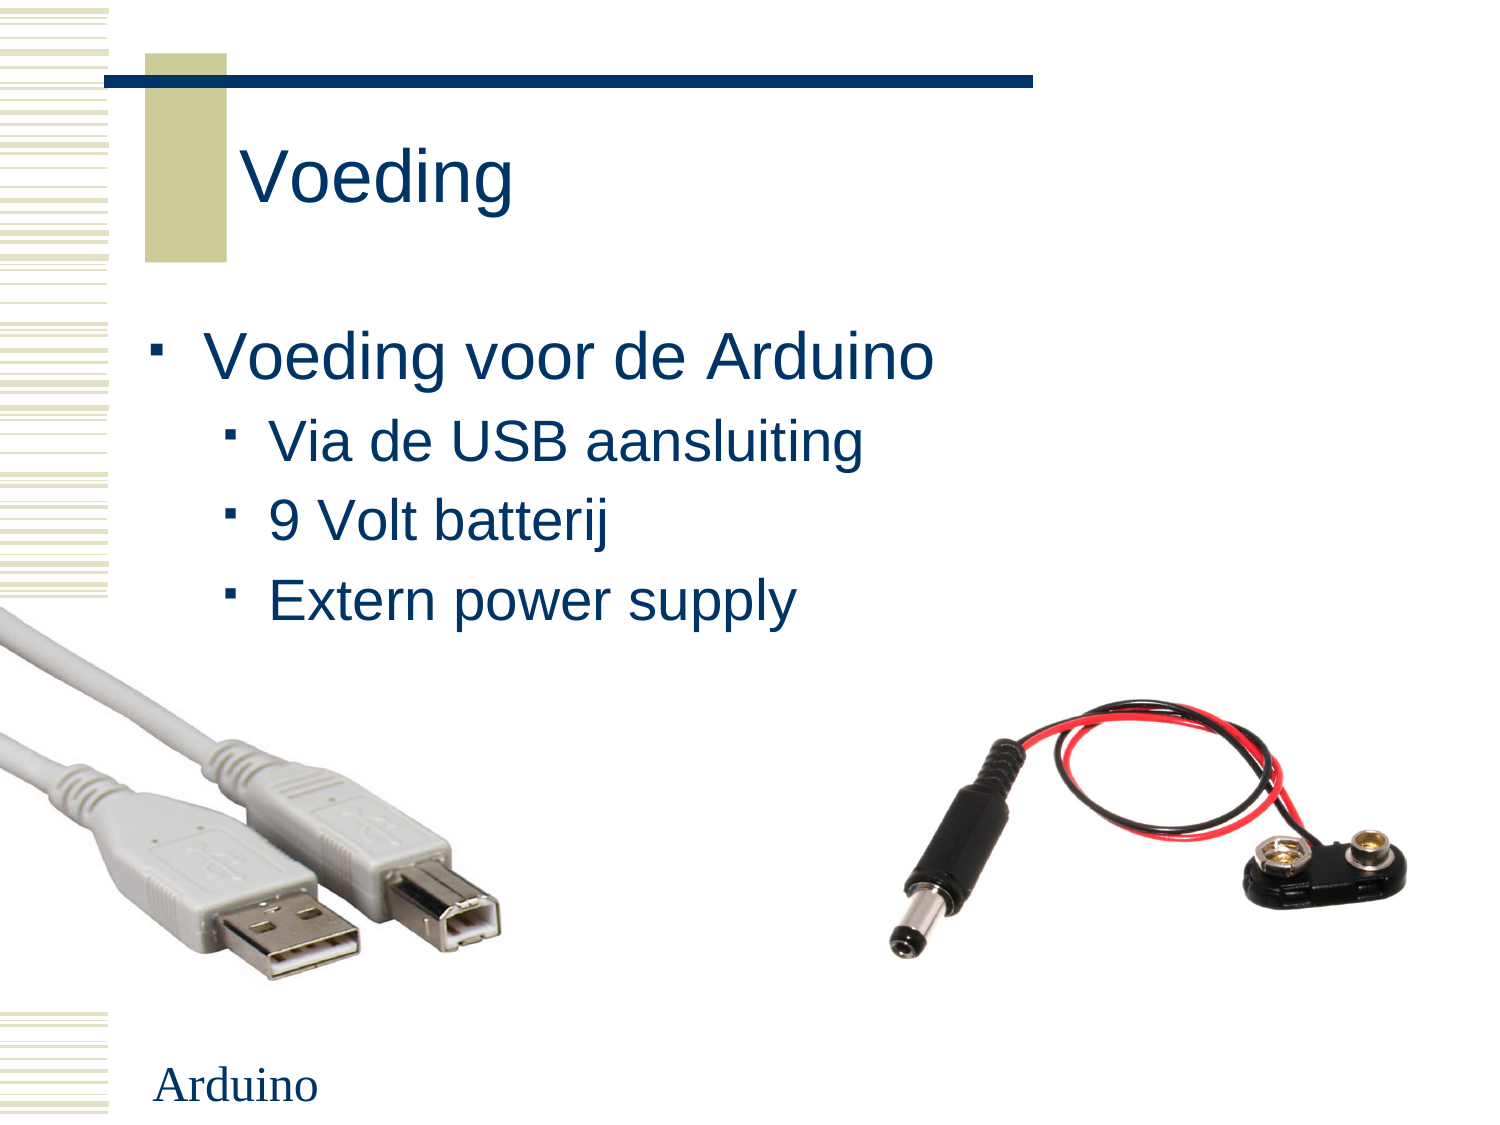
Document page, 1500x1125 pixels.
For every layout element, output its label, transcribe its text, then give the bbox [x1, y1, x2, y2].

picture [850, 629, 1440, 1000]
title Voeding [225, 99, 1436, 263]
list Voeding voor de Arduino Via de USB aansluiting 9 Volt batterij Extern power supply [132, 312, 1438, 1000]
picture [0, 600, 132, 1000]
